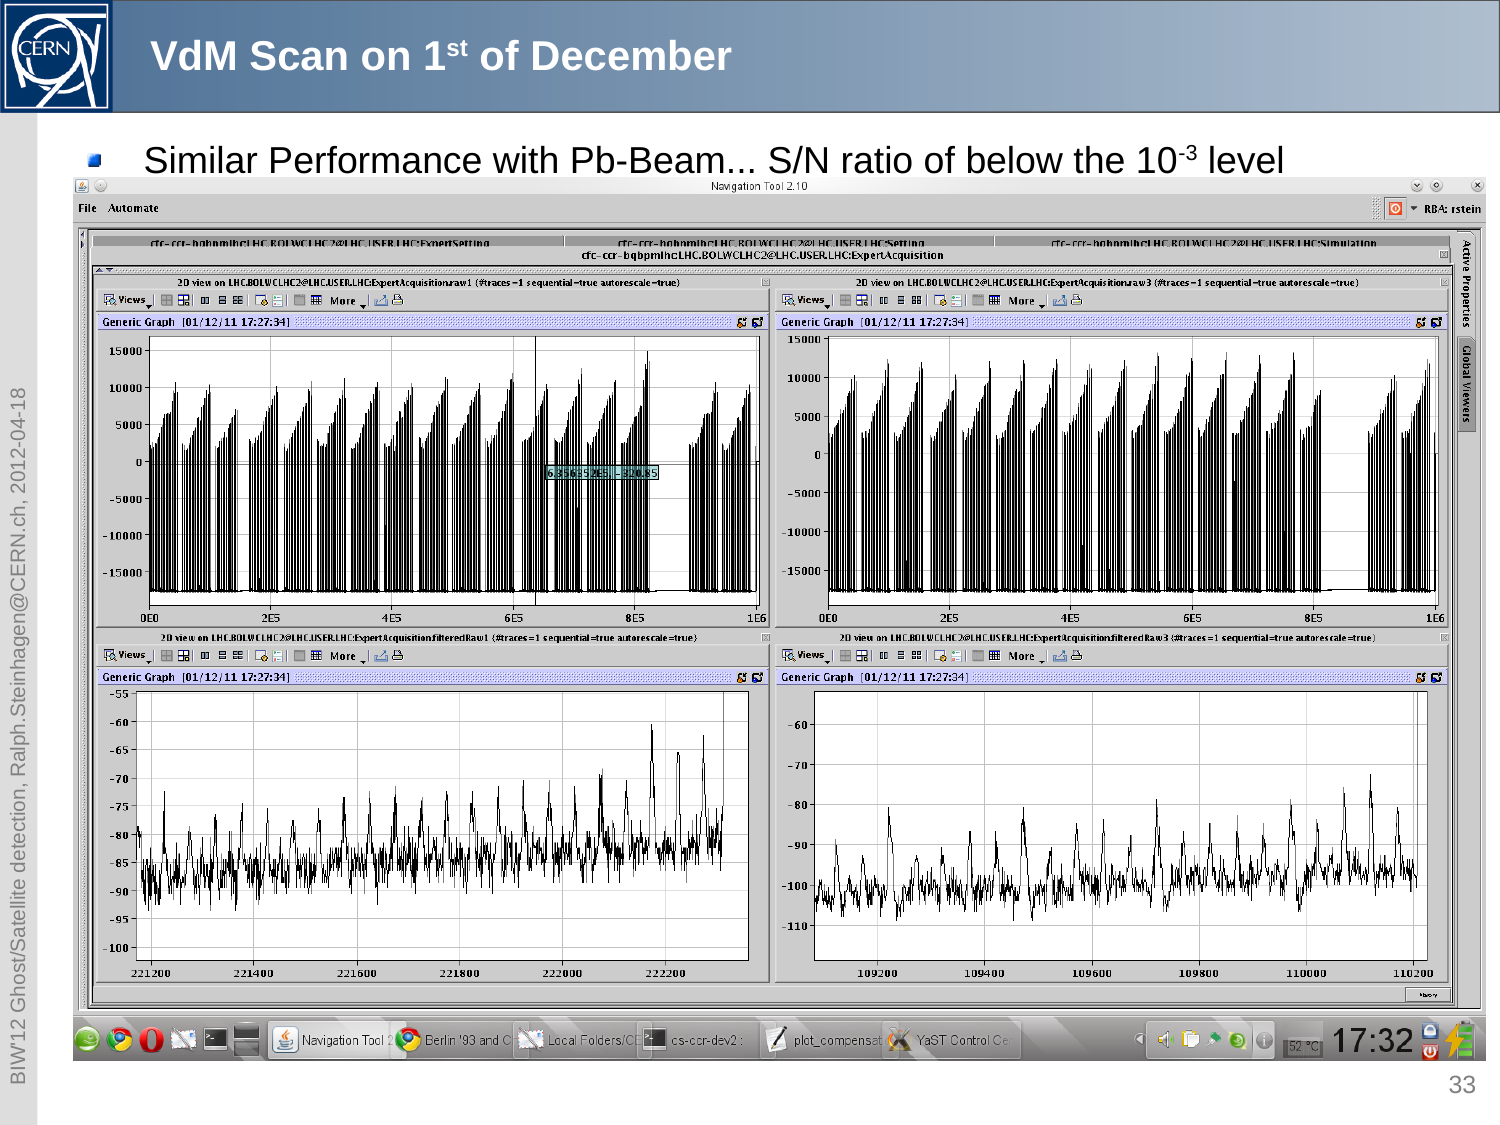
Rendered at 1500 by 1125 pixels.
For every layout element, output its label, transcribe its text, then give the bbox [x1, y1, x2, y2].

title VdM Scan on 1st of December [150, 0, 1201, 113]
picture [73, 177, 1486, 1061]
list Similar Performance with Pb-Beam... S/N ratio of below the 10-3 level The edge factor → can be achieved within 10k turns (<1 second) [87, 137, 1438, 177]
picture [0, 0, 113, 113]
